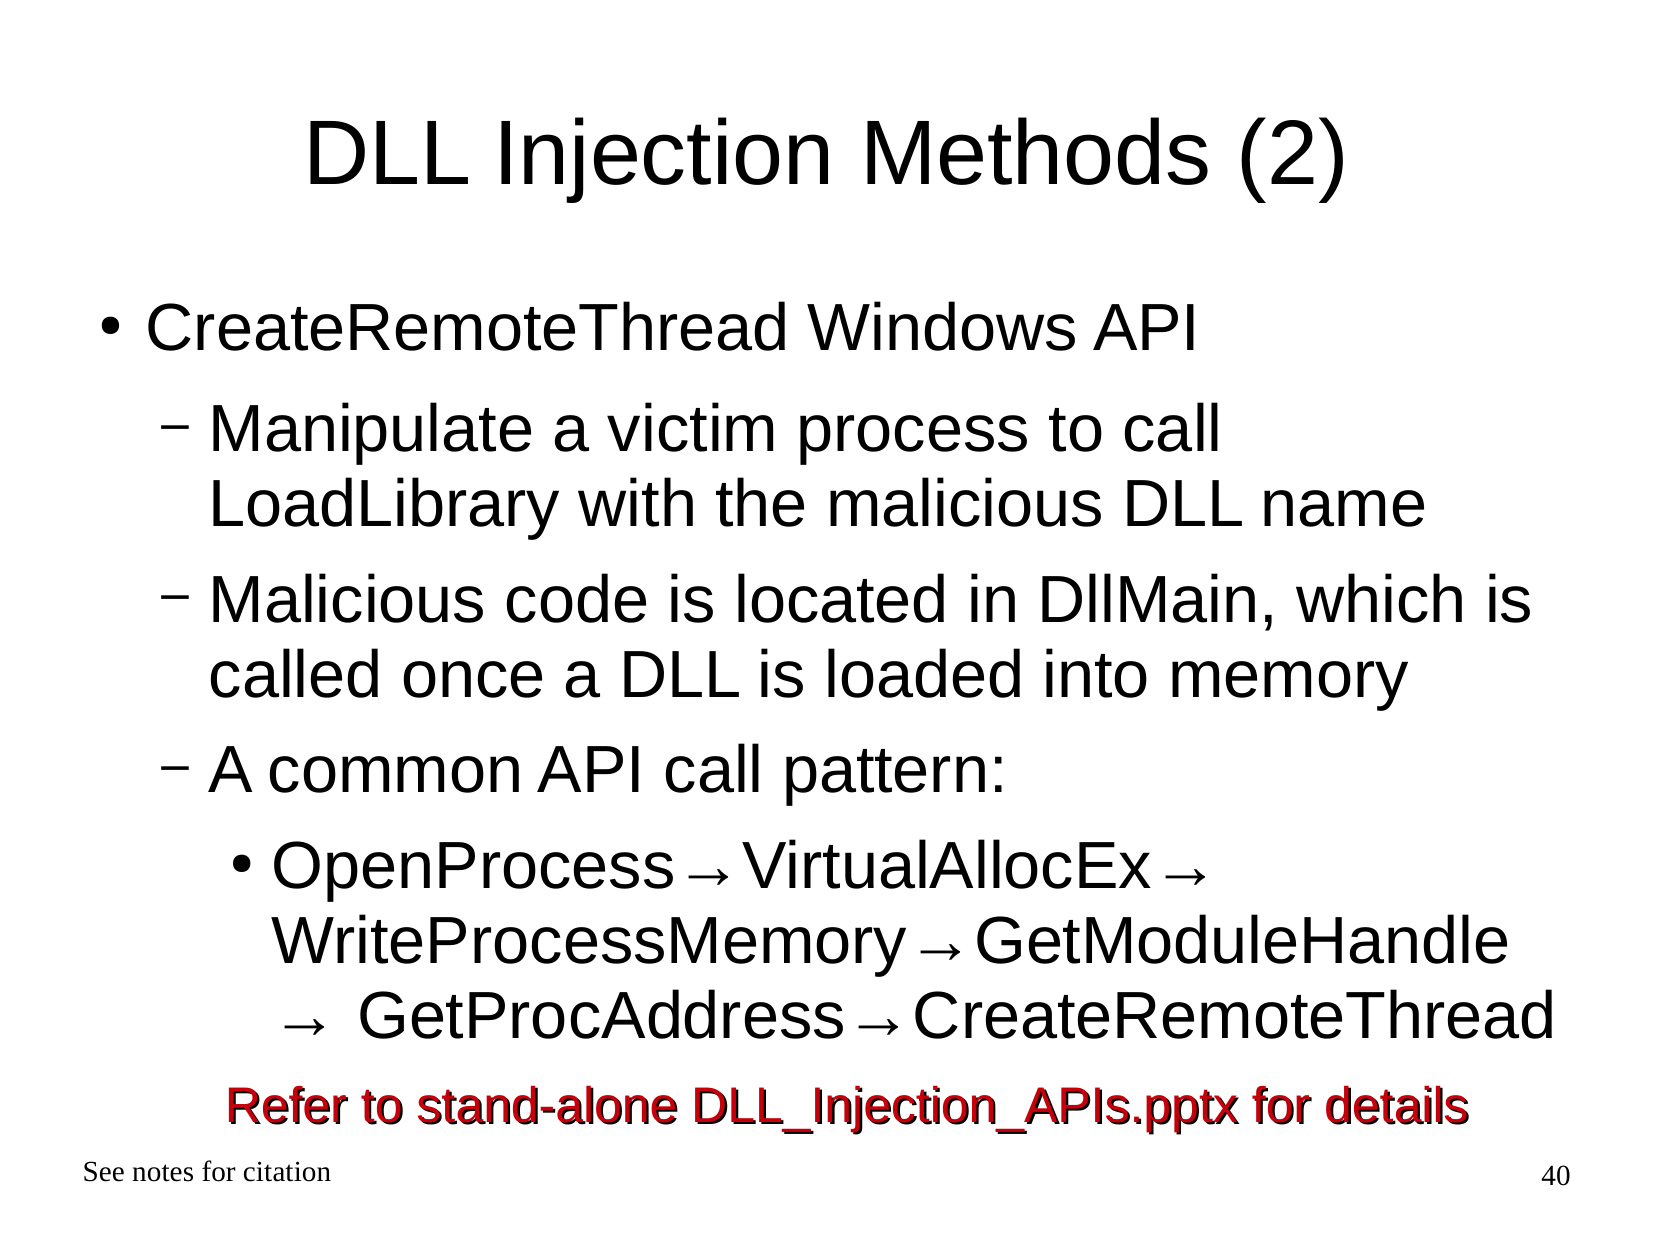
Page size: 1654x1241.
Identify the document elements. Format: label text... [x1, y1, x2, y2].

text_box Refer to stand-alone DLL_Injection_APIs.pptx for details [210, 1069, 1576, 1141]
title DLL Injection Methods (2) [82, 49, 1571, 257]
list CreateRemoteThread Windows API Manipulate a victim process to call LoadLibrary with the malicious DLL name Malicious code is located in DllMain, which is called once a DLL is loaded into memory A common API call pattern: OpenProcess→VirtualAllocEx→ WriteProcessMemory→GetModuleHandle→ GetProcAddress→CreateRemoteThread [82, 290, 1576, 1126]
